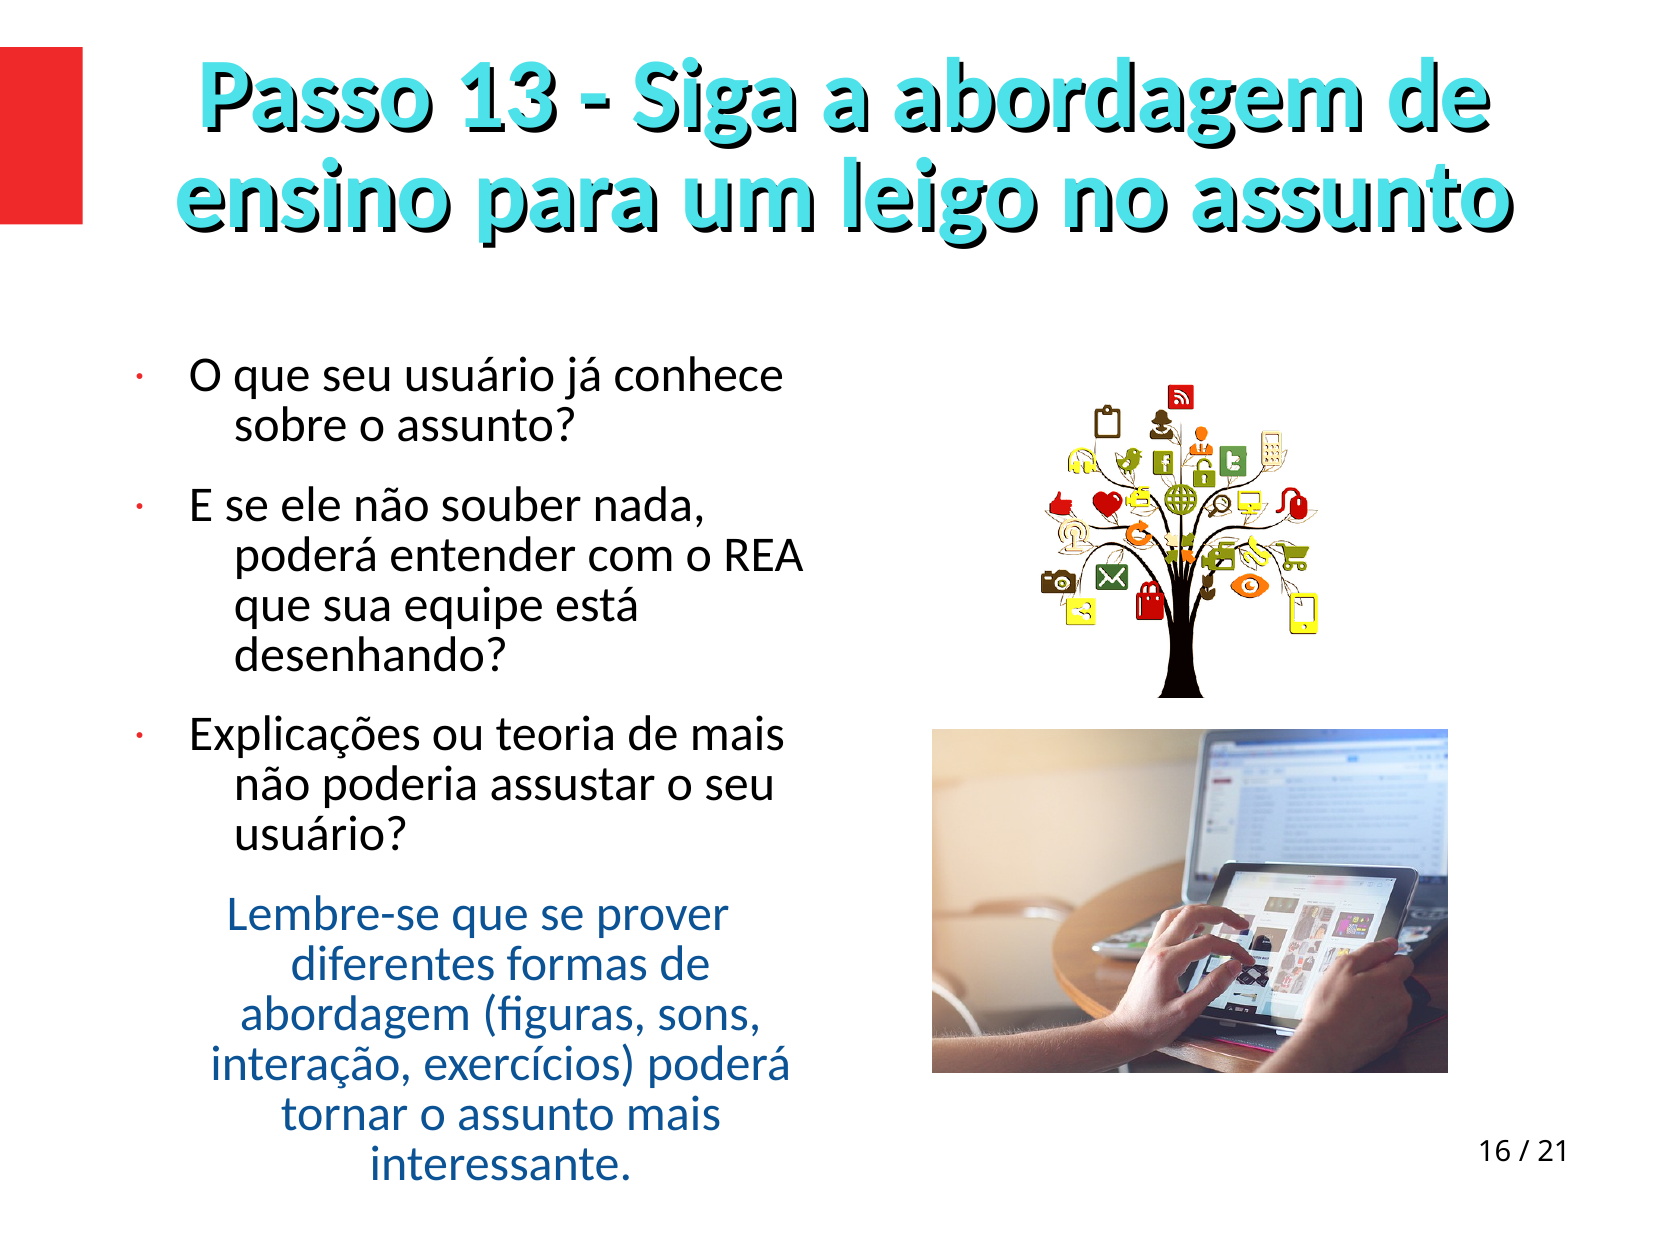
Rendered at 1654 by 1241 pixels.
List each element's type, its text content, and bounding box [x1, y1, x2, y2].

title Passo 13 - Siga a abordagem de ensino para um leigo no assunto [118, 49, 1571, 257]
picture [932, 729, 1448, 1074]
picture [947, 354, 1433, 698]
list O que seu usuário já conhece sobre o assunto? E se ele não souber nada, poderá entender com o REA que sua equipe está desenhando? Explicações ou teoria de mais não poderia assustar o seu usuário? [118, 354, 810, 1074]
text_box Lembre-se que se prover diferentes formas de abordagem (figuras, sons, interação, exercícios) poderá tornar o assunto mais interessante. [129, 885, 827, 1201]
